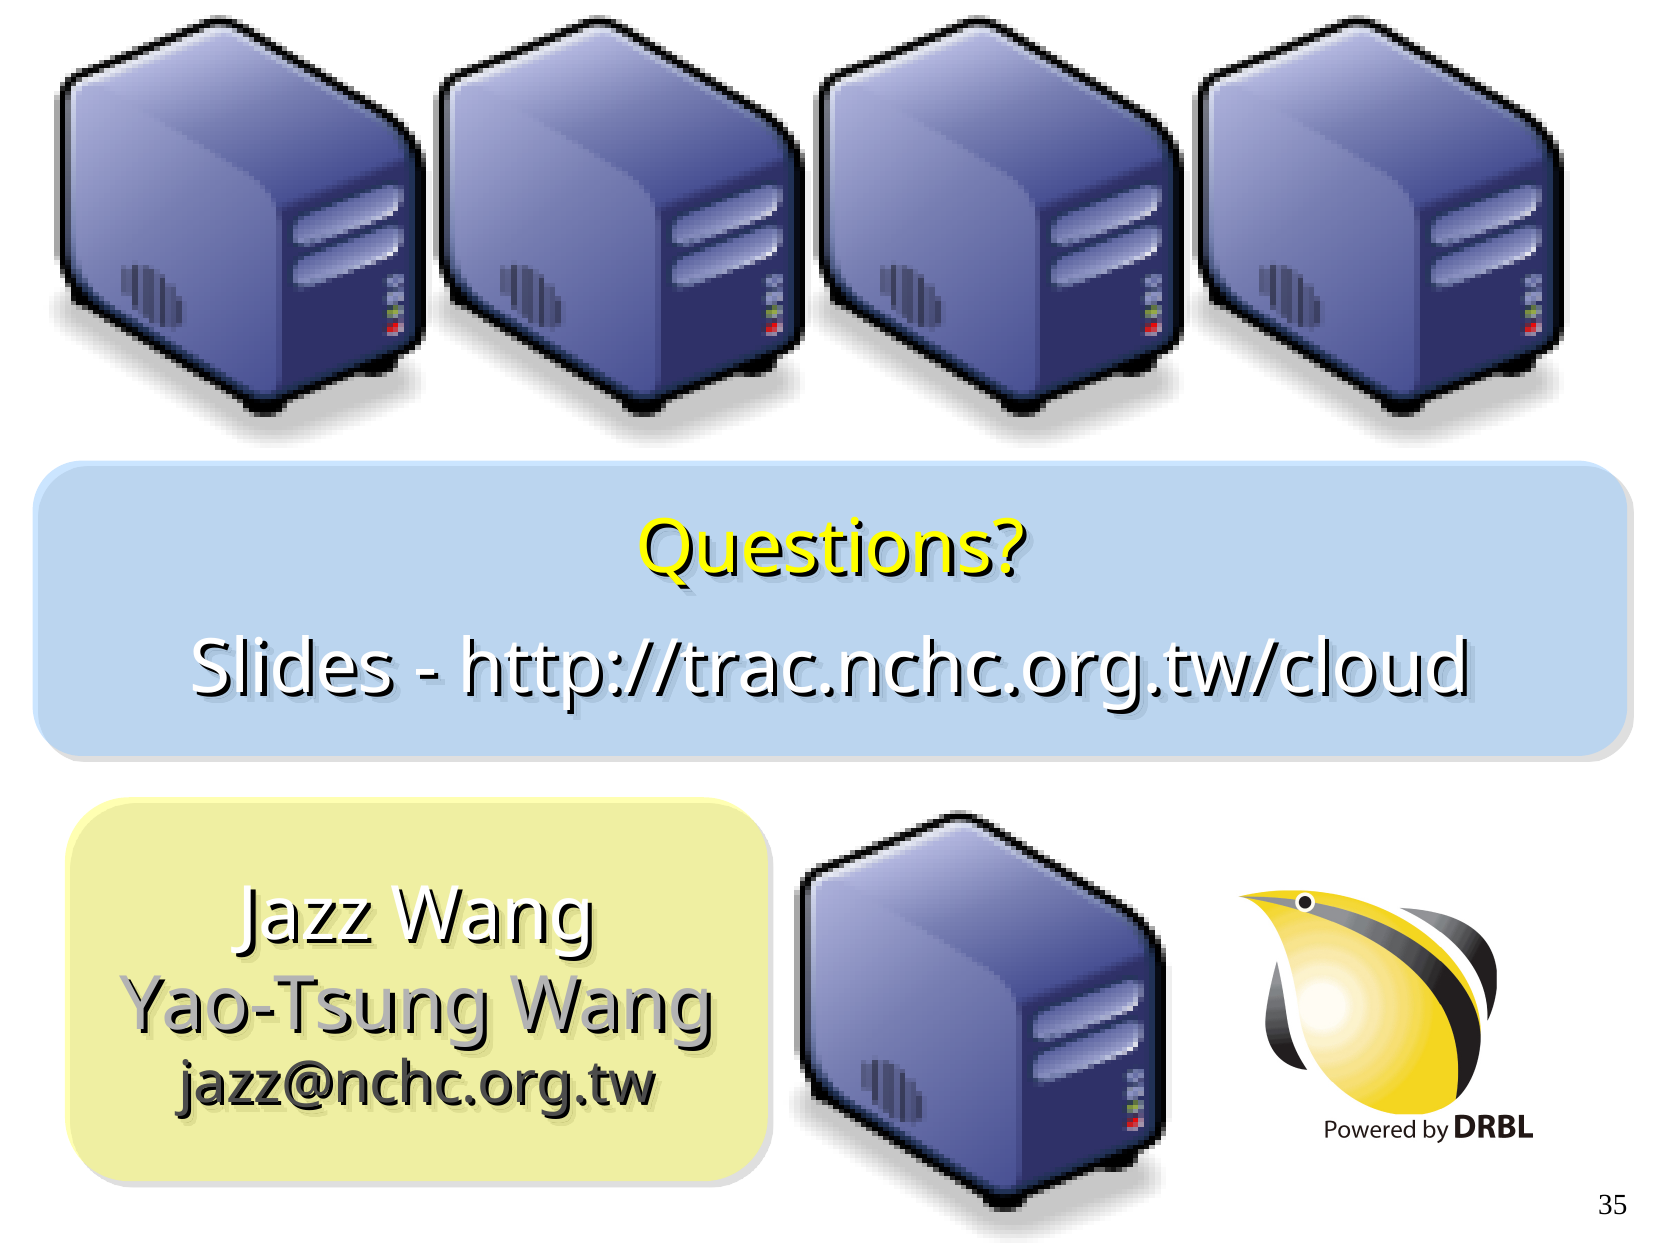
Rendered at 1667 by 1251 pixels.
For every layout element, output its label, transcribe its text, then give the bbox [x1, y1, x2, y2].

text_box Questions? Slides - http://trac.nchc.org.tw/cloud [32, 460, 1628, 756]
text_box Jazz Wang Yao-Tsung Wang jazz@nchc.org.tw [64, 797, 767, 1182]
picture [1224, 874, 1548, 1152]
picture [767, 797, 1211, 1251]
picture [27, 2, 1609, 502]
